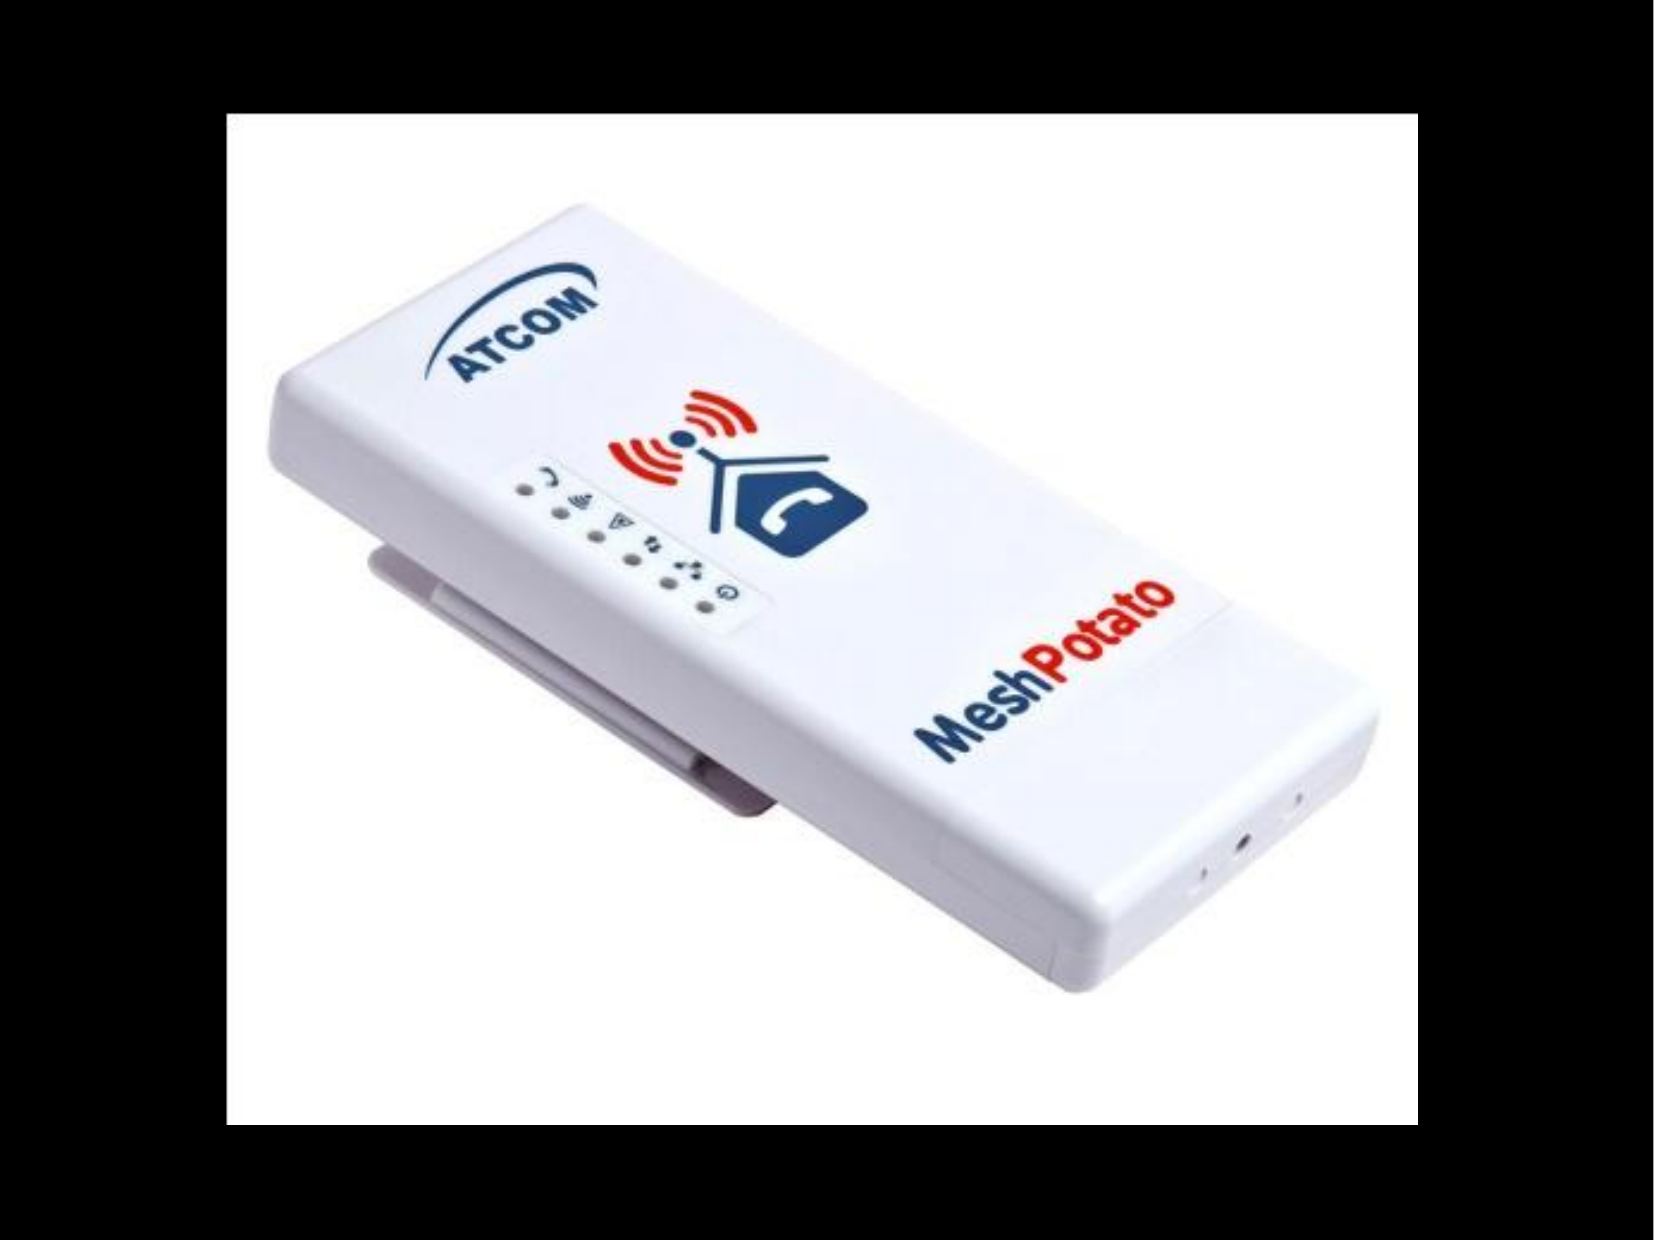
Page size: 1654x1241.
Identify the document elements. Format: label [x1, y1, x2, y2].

picture [225, 112, 1418, 1126]
